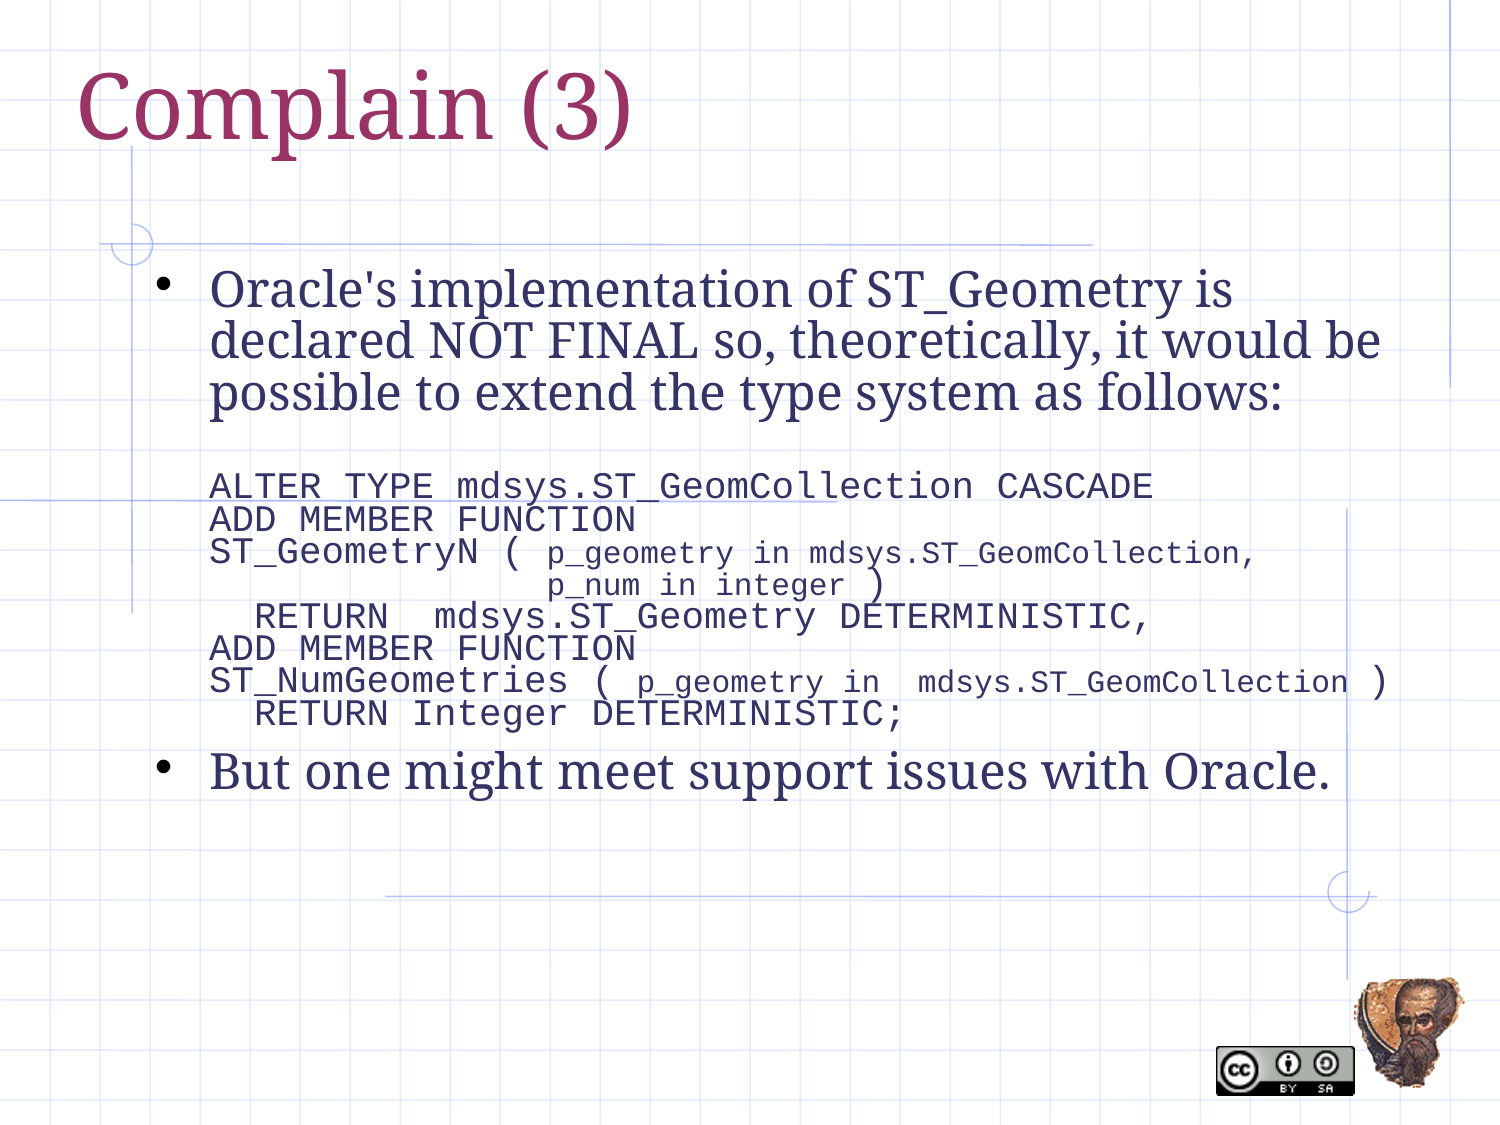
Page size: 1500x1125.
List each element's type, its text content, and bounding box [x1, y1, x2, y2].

list Oracle's implementation of ST_Geometry is declared NOT FINAL so, theoretically, it would be possible to extend the type system as follows: ALTER TYPE mdsys.ST_GeomCollection CASCADE ADD MEMBER FUNCTION ST_GeometryN ( p_geometry in mdsys.ST_GeomCollection, p_num in integer ) RETURN mdsys.ST_Geometry DETERMINISTIC, ADD MEMBER FUNCTION ST_NumGeometries ( p_geometry in mdsys.ST_GeomCollection ) RETURN Integer DETERMINISTIC; But one might meet support issues with Oracle. [154, 265, 1440, 862]
title Complain (3) [74, 45, 1424, 177]
picture [1216, 976, 1465, 1096]
